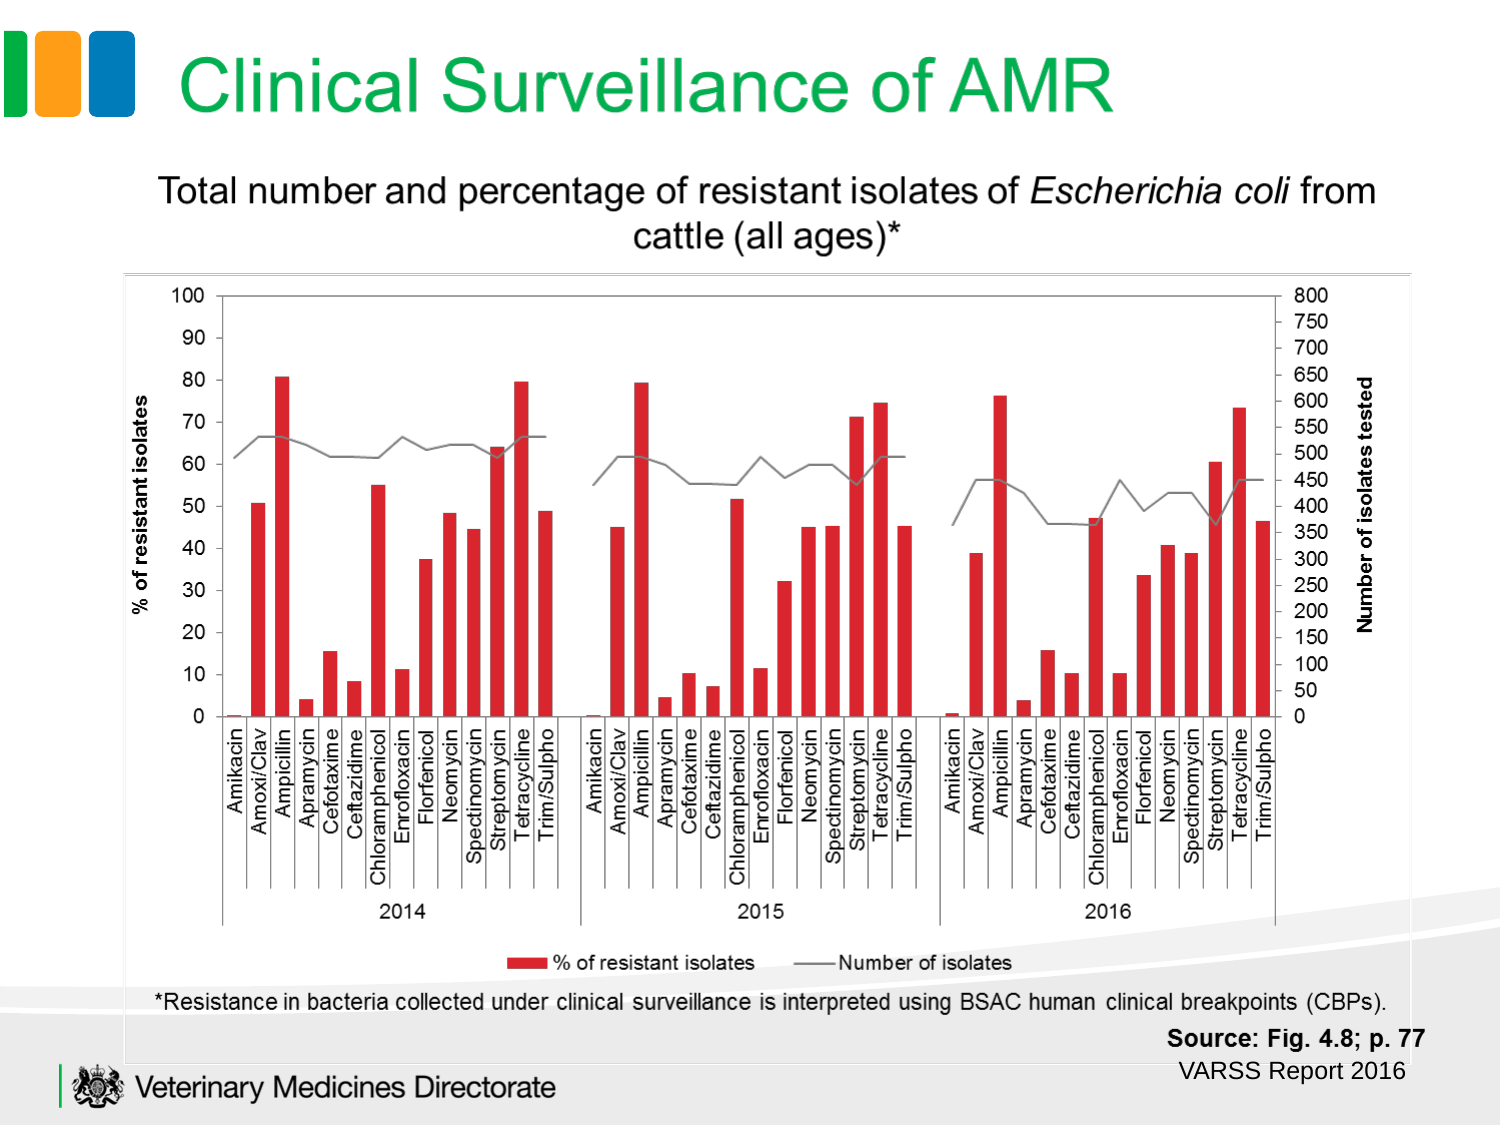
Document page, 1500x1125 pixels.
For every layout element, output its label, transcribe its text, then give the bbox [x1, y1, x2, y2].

picture [59, 16, 1441, 1109]
text_box VARSS Report 2016 [1163, 1046, 1424, 1093]
